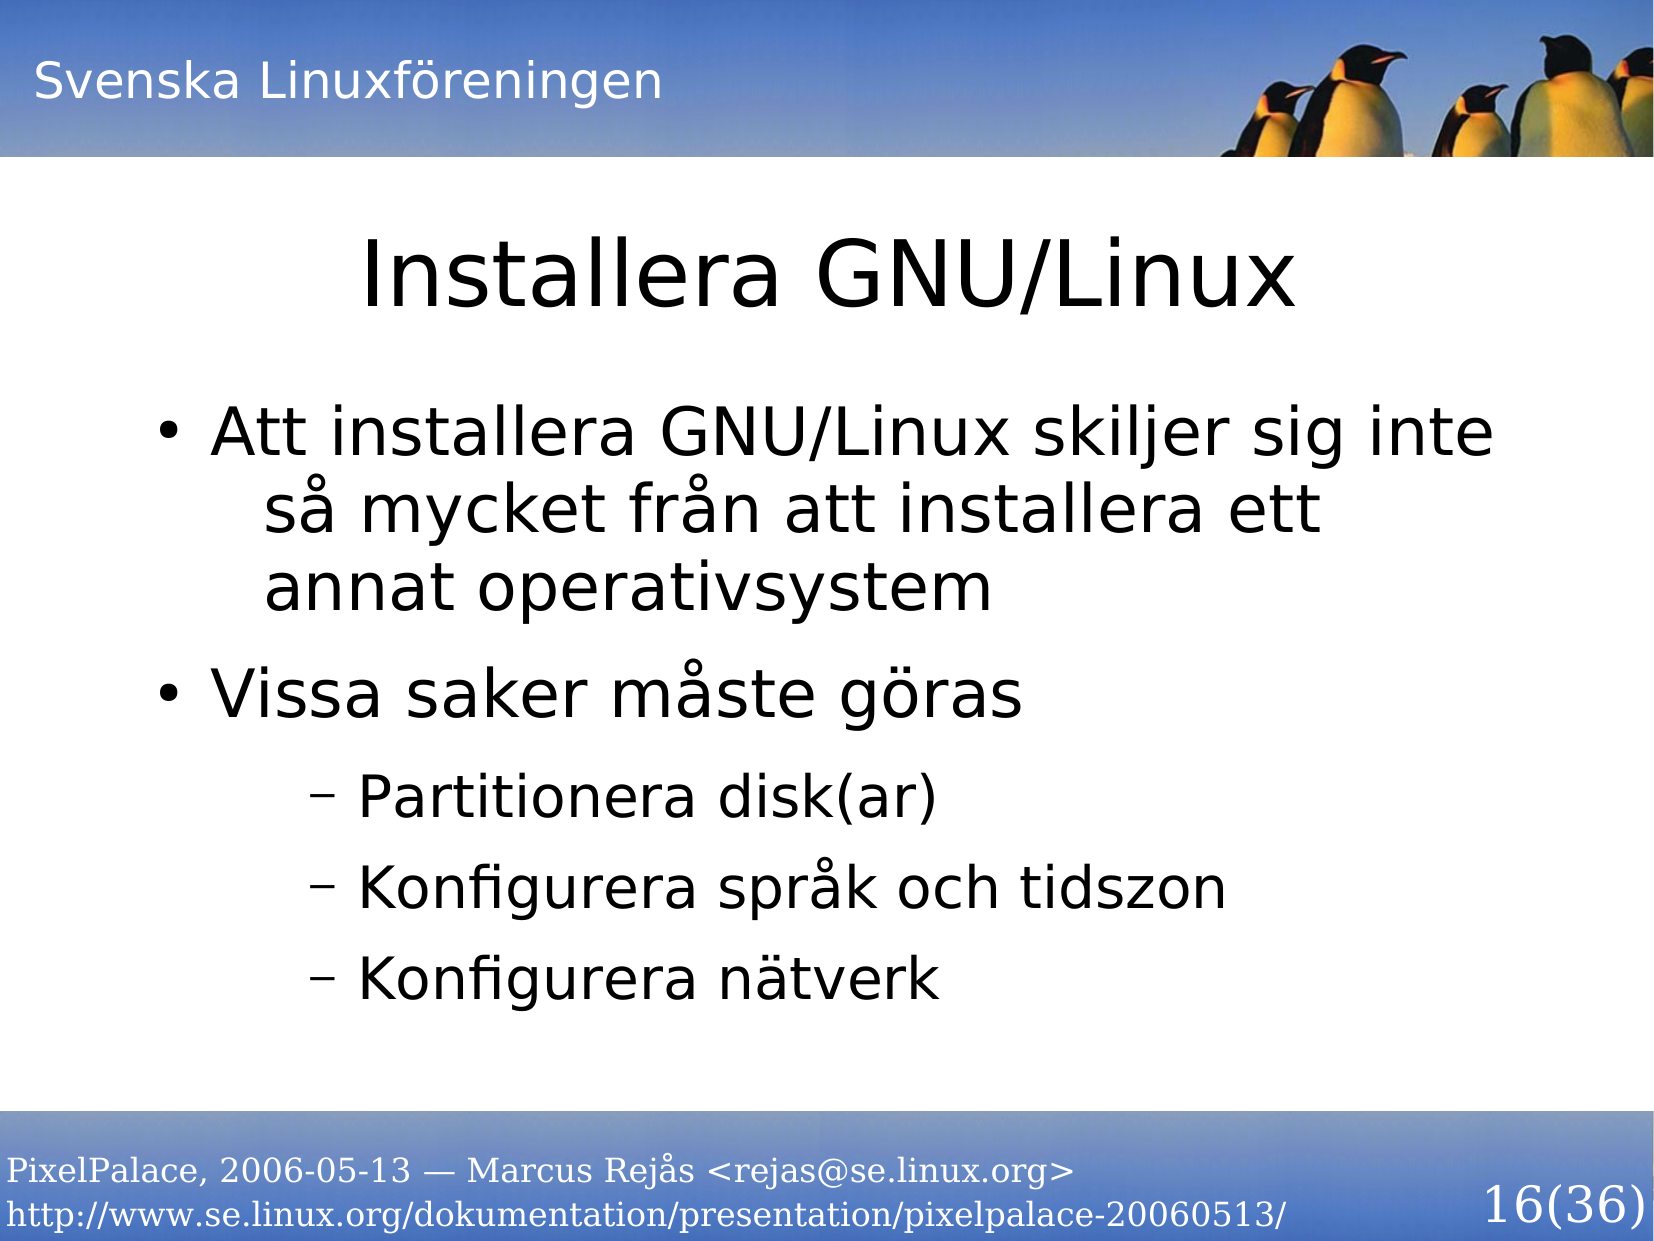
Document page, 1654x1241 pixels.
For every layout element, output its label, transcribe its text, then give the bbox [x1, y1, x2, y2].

picture [0, 0, 1654, 157]
title Installera GNU/Linux [123, 160, 1537, 389]
list Att installera GNU/Linux skiljer sig inte så mycket från att installera ett annat operativsystem Vissa saker måste göras Partitionera disk(ar) Konfigurera språk och tidszon Konfigurera nätverk [121, 392, 1534, 1092]
picture [0, 1111, 1654, 1241]
